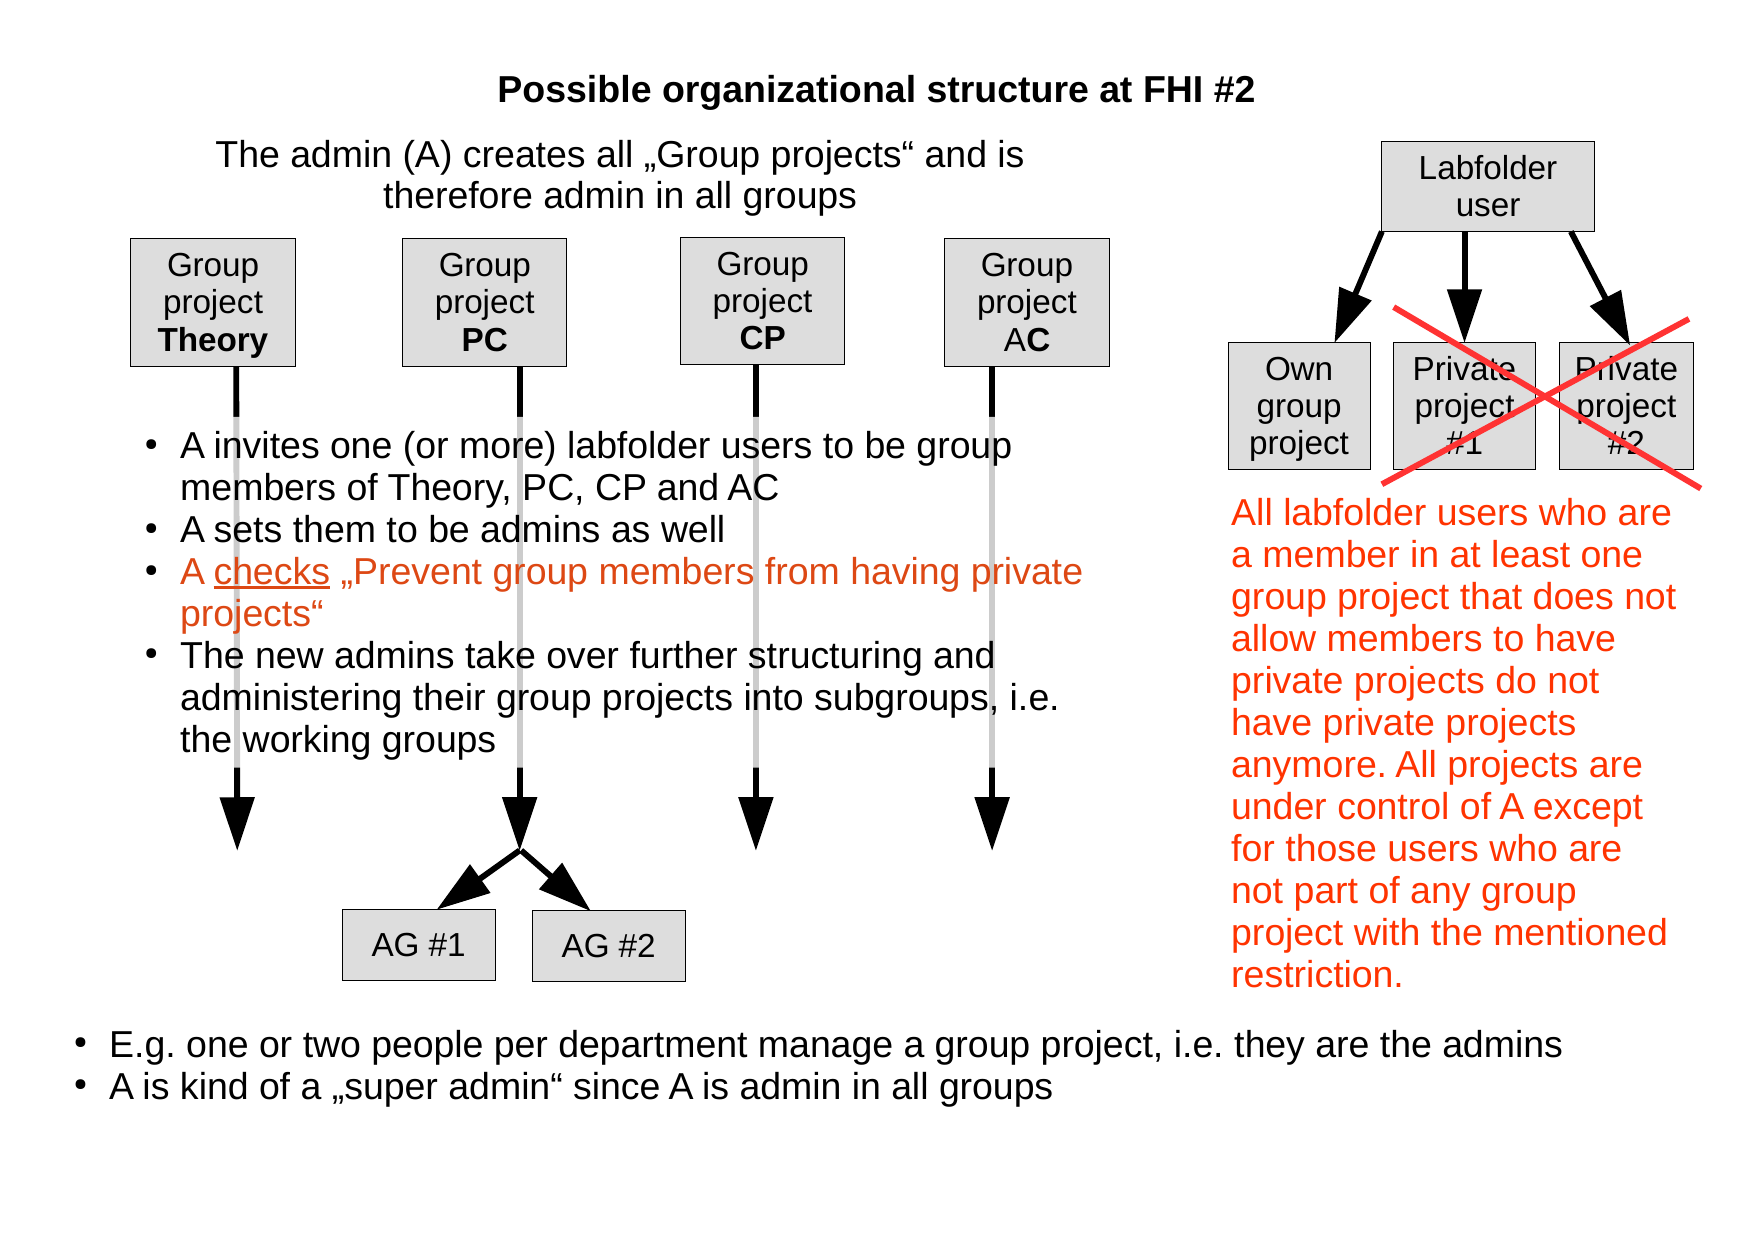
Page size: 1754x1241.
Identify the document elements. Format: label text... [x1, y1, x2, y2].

text_box Group project PC [402, 238, 567, 367]
text_box A invites one (or more) labfolder users to be group members of Theory, PC, CP and AC A sets them to be admins as well A checks „Prevent group members from having private projects“ The new admins take over further structuring and administering their group projects into subgroups, i.e. the working groups [129, 416, 1123, 768]
text_box Possible organizational structure at FHI #2 [59, 61, 1695, 119]
text_box Private project #1 [1461, 342, 1536, 387]
text_box Own group project [1228, 342, 1371, 470]
text_box E.g. one or two people per department manage a group project, i.e. they are the admins A is kind of a „super admin“ since A is admin in all groups [59, 1015, 1689, 1134]
text_box Private project #2 [1559, 342, 1637, 384]
text_box The admin (A) creates all „Group projects“ and is therefore admin in all groups [129, 125, 1111, 225]
text_box Group project Theory [130, 238, 296, 367]
text_box All labfolder users who are a member in at least one group project that does not allow members to have private projects do not have private projects anymore. All projects are under control of A except for those users who are not part of any group project with the mentioned restriction. [1216, 484, 1695, 1003]
text_box Labfolder user [1381, 141, 1595, 232]
text_box Private project #2 [1559, 409, 1661, 470]
text_box AG #1 [342, 909, 496, 981]
text_box Private project #1 [1417, 406, 1536, 470]
text_box Group project CP [680, 237, 845, 365]
text_box Private project #2 [1559, 342, 1694, 470]
text_box AG #2 [532, 910, 686, 982]
text_box Group project AC [944, 238, 1110, 367]
text_box Private project #1 [1393, 342, 1536, 470]
